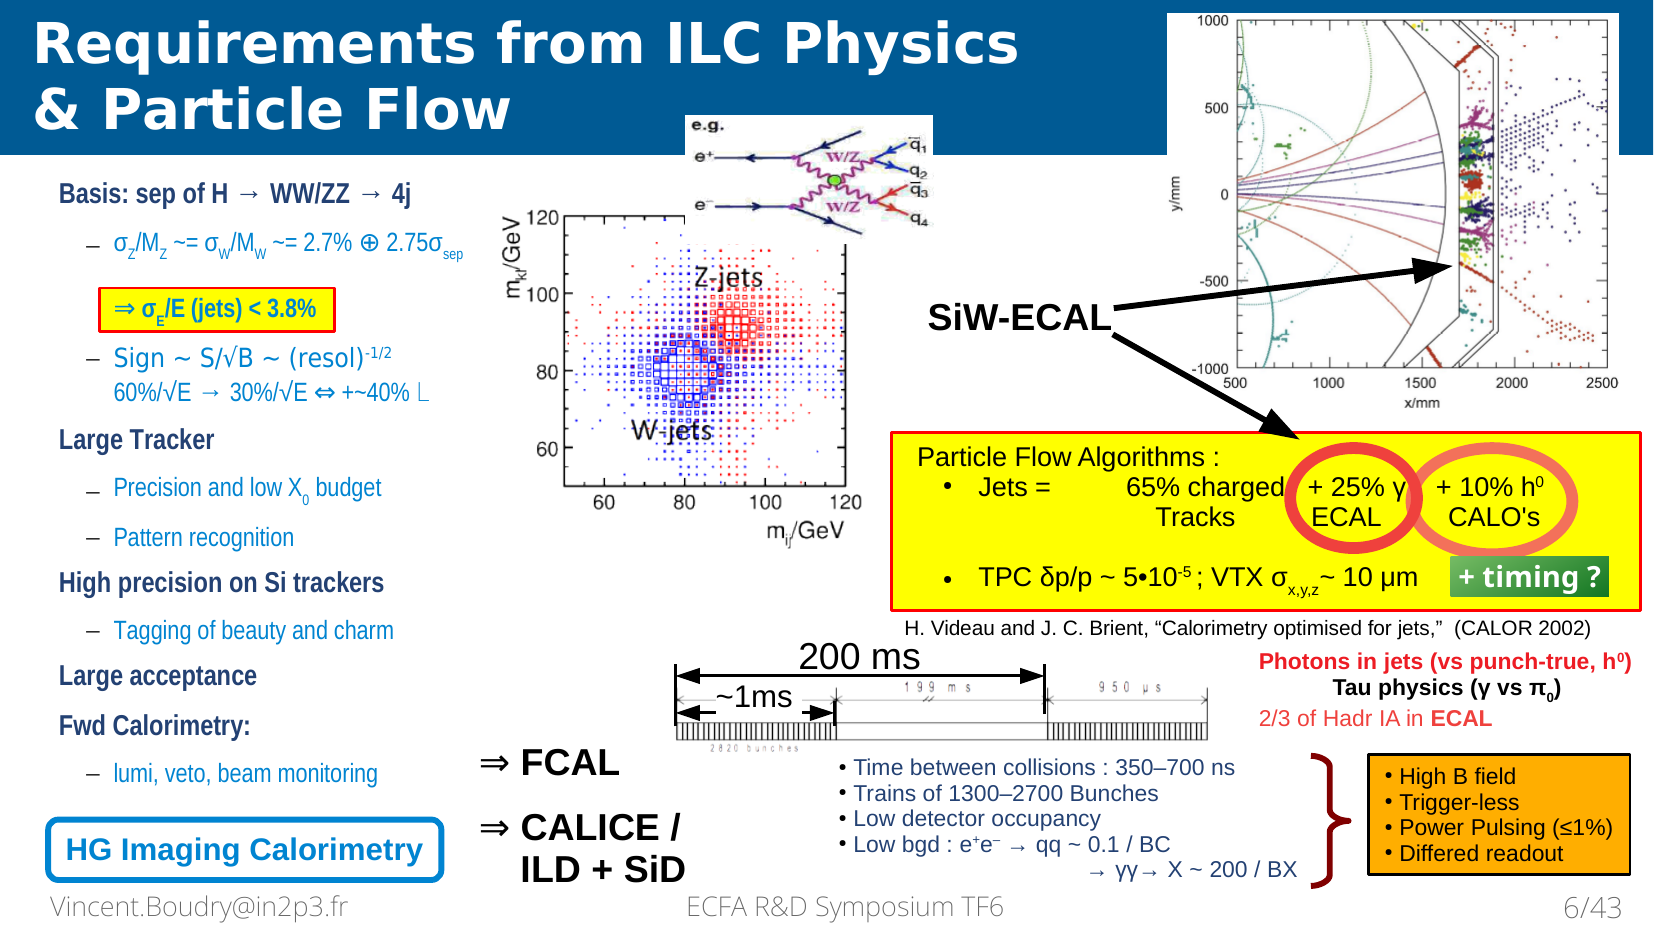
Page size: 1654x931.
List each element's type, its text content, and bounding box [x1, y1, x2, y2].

text_box H. Videau and J. C. Brient, “Calorimetry optimised for jets,” (CALOR 2002) [888, 608, 1633, 646]
text_box Particle Flow Algorithms : Jets = 65% charged + 25% γ + 10% h0 Tracks ECAL CALO's TPC δp/p ~ 5•10-5 ; VTX σx,y,z~ 10 μm [891, 432, 1641, 611]
text_box Time between collisions : 350–700 ns Trains of 1300–2700 Bunches Low detector occupancy Low bgd : e+e– → qq ~ 0.1 / BC → γγ→ X ~ 200 / BX [823, 747, 1502, 927]
text_box ⇒ FCAL [463, 734, 694, 792]
picture [668, 673, 1215, 760]
text_box SiW-ECAL [912, 288, 1154, 388]
picture [1167, 13, 1619, 413]
text_box ⇒ CALICE / ILD + SiD [463, 799, 784, 931]
text_box HG Imaging Calorimetry [48, 819, 442, 880]
picture [555, 114, 934, 563]
list Basis: sep of H → WW/ZZ → 4j σZ/MZ ~= σW/MW ~= 2.7% ⊕ 2.75σsep ⇒ σE/E (jets) < 3.8% Sign ~ S/√B ~ (resol)-1/2 60%/√E → 30%/√E ⇔ +~40% L Large Tracker Precision and low X0 budget Pattern recognition High precision on Si trackers Tagging of beauty and charm Large acceptance Fwd Calorimetry: lumi, veto, beam monitoring [59, 177, 555, 824]
title Requirements from ILC Physics & Particle Flow [32, 0, 1635, 155]
text_box Photons in jets (vs punch-true, h0) Tau physics (γ vs π0) 2/3 of Hadr IA in ECAL [1243, 640, 1648, 740]
picture [1167, 369, 1244, 413]
text_box High B field Trigger-less Power Pulsing (≤1%) Differed readout [1368, 754, 1630, 875]
text_box + timing ? [1450, 556, 1609, 597]
